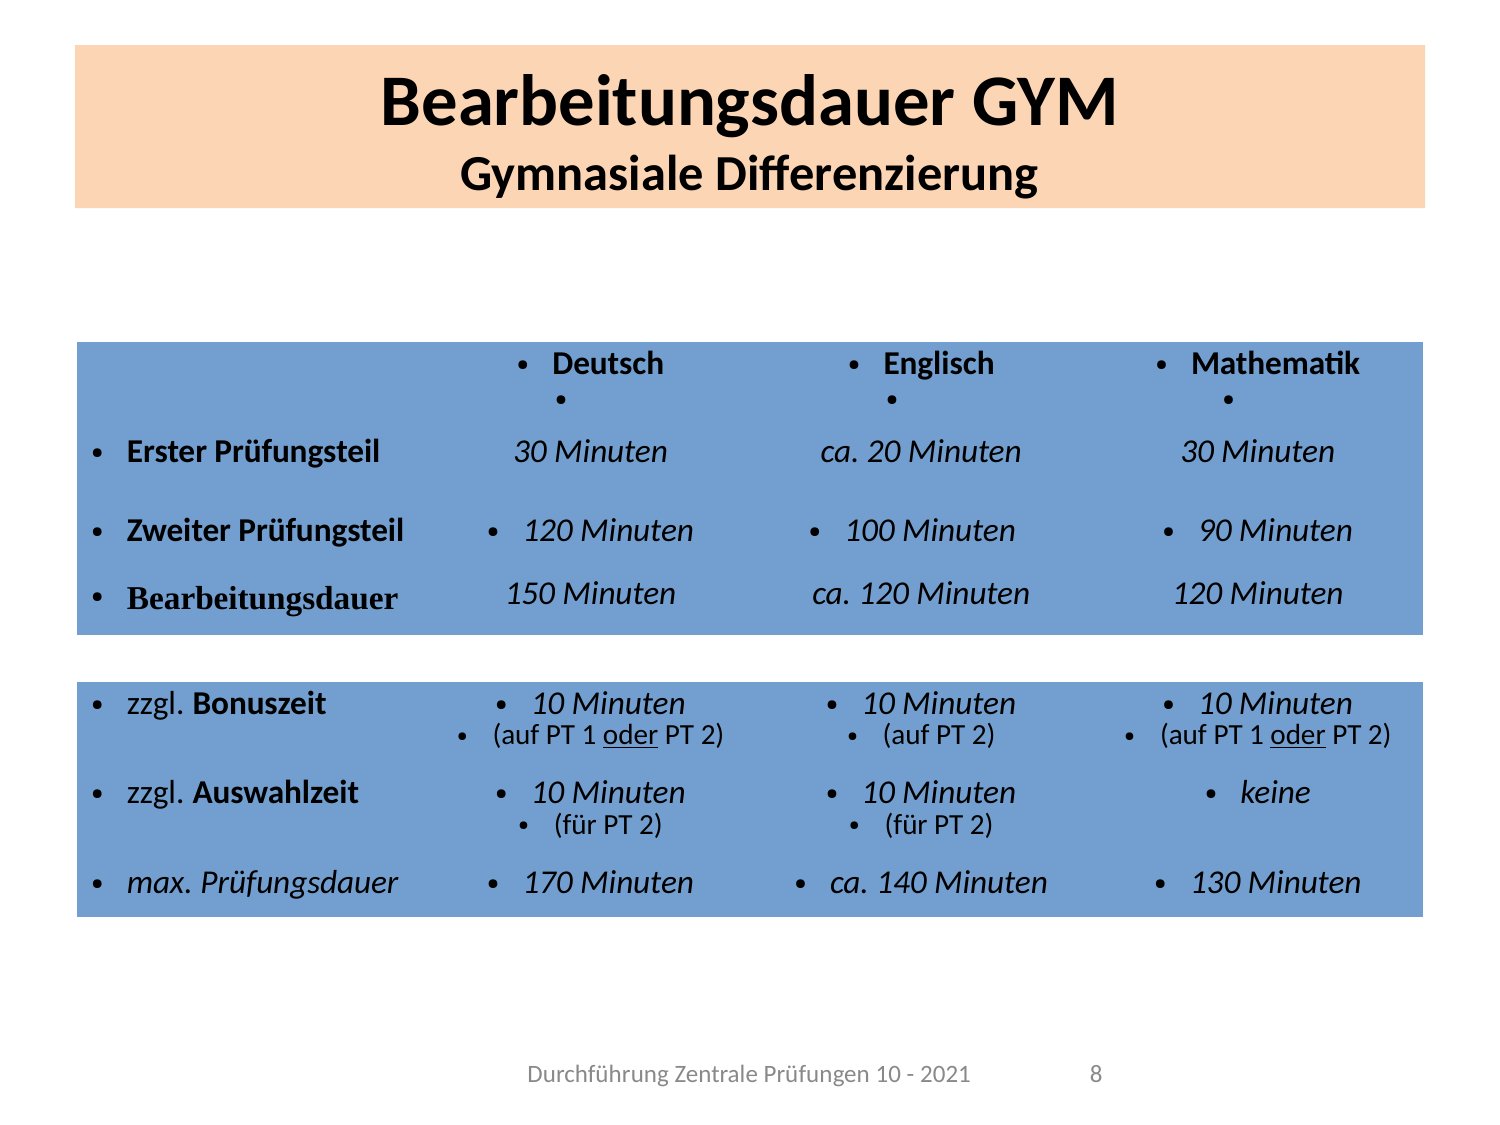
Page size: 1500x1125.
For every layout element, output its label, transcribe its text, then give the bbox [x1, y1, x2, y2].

table_cell 10 Minuten (für PT 2) [431, 771, 750, 861]
table_cell Erster Prüfungsteil [77, 430, 431, 509]
table_cell 30 Minuten [431, 430, 750, 509]
table_cell max. Prüfungsdauer [77, 861, 431, 917]
table_cell 150 Minuten [431, 572, 750, 635]
table_cell Zweiter Prüfungsteil [77, 509, 431, 572]
table_header Mathematik [1093, 342, 1423, 430]
table_header 10 Minuten (auf PT 1 oder PT 2) [1093, 682, 1423, 771]
table_cell 120 Minuten [431, 509, 750, 572]
table_cell keine [1093, 771, 1423, 861]
table_cell 10 Minuten (für PT 2) [750, 771, 1093, 861]
table_header 10 Minuten (auf PT 2) [750, 682, 1093, 771]
table_header Englisch [750, 342, 1093, 430]
table_cell 170 Minuten [431, 861, 750, 917]
table_header zzgl. Bonuszeit [77, 682, 431, 771]
table_header [77, 342, 431, 430]
table_cell ca. 20 Minuten [750, 430, 1093, 509]
text_box 8 [1074, 1042, 1426, 1103]
table_cell ca. 140 Minuten [750, 861, 1093, 917]
table_cell Bearbeitungsdauer [77, 572, 431, 635]
table_header 10 Minuten (auf PT 1 oder PT 2) [431, 682, 750, 771]
title Bearbeitungsdauer GYM Gymnasiale Differenzierung [75, 45, 1426, 209]
table_cell 100 Minuten [750, 509, 1093, 572]
table_cell 120 Minuten [1093, 572, 1423, 635]
table_cell 90 Minuten [1093, 509, 1423, 572]
text_box Durchführung Zentrale Prüfungen 10 - 2021 [512, 1042, 988, 1103]
table_cell zzgl. Auswahlzeit [77, 771, 431, 861]
table_cell 30 Minuten [1093, 430, 1423, 509]
table_header Deutsch [431, 342, 750, 430]
table_cell 130 Minuten [1093, 861, 1423, 917]
table_cell ca. 120 Minuten [750, 572, 1093, 635]
